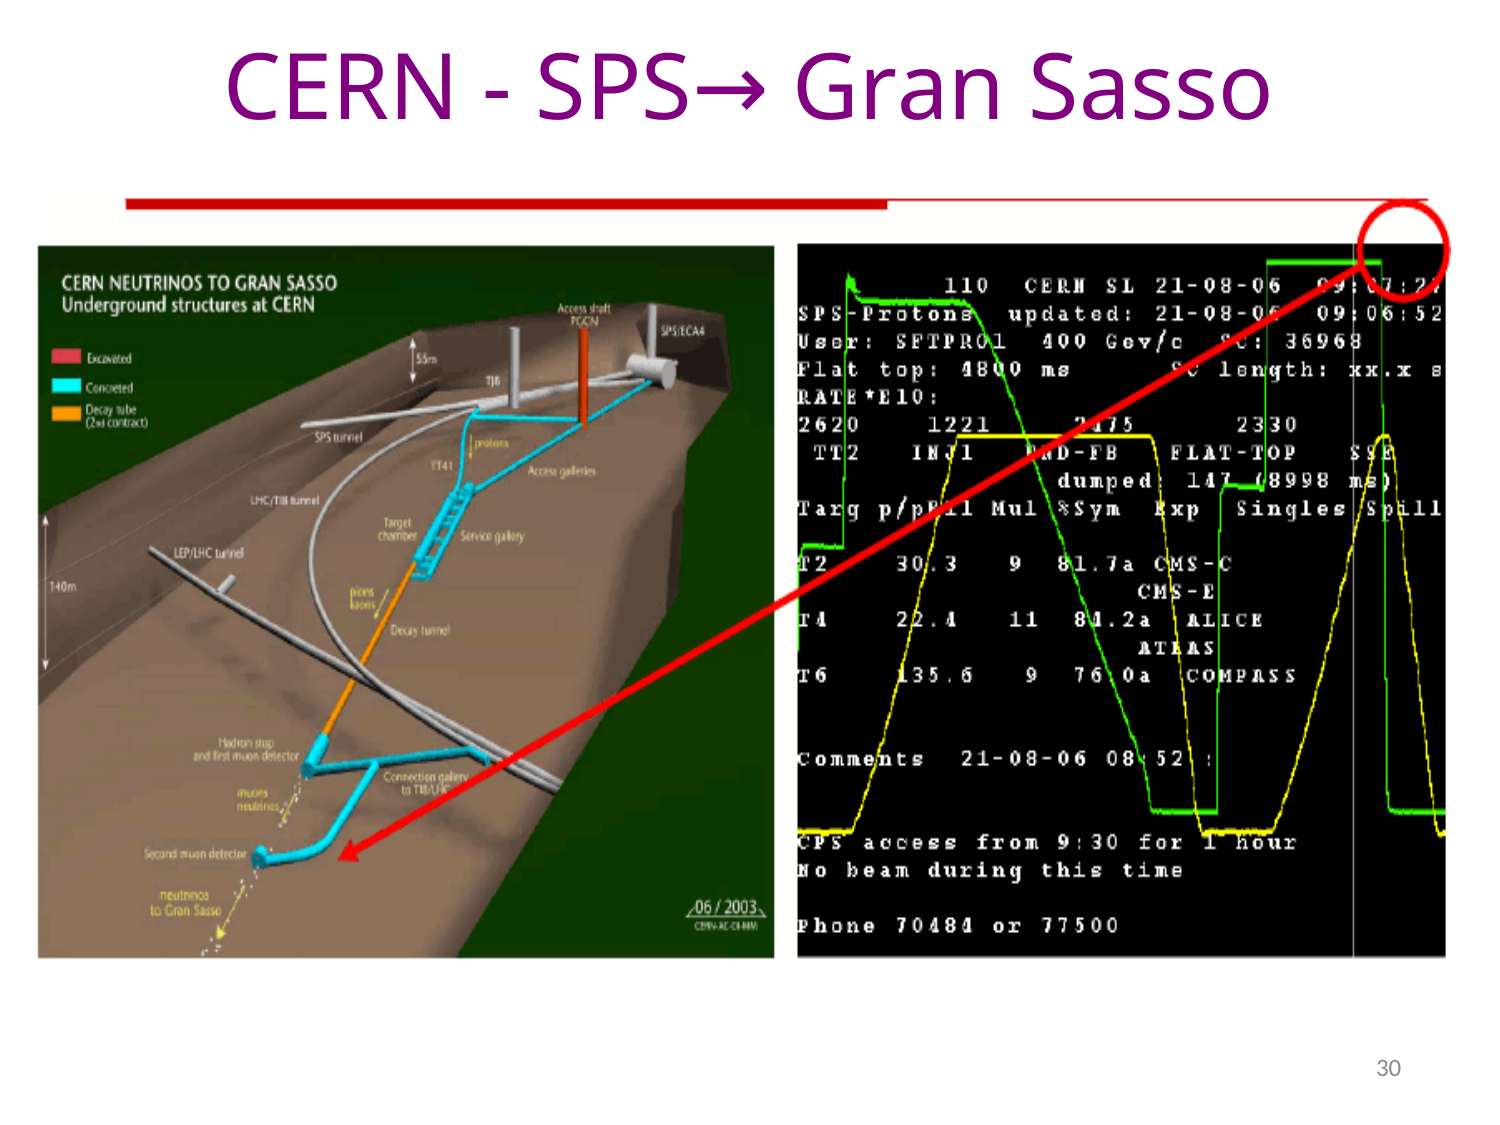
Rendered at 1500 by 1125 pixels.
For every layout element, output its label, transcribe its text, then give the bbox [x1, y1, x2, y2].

text_box CERN - SPS→ Gran Sasso [75, 0, 1424, 148]
picture [35, 195, 1451, 963]
text_box <numero> [1074, 1042, 1417, 1095]
